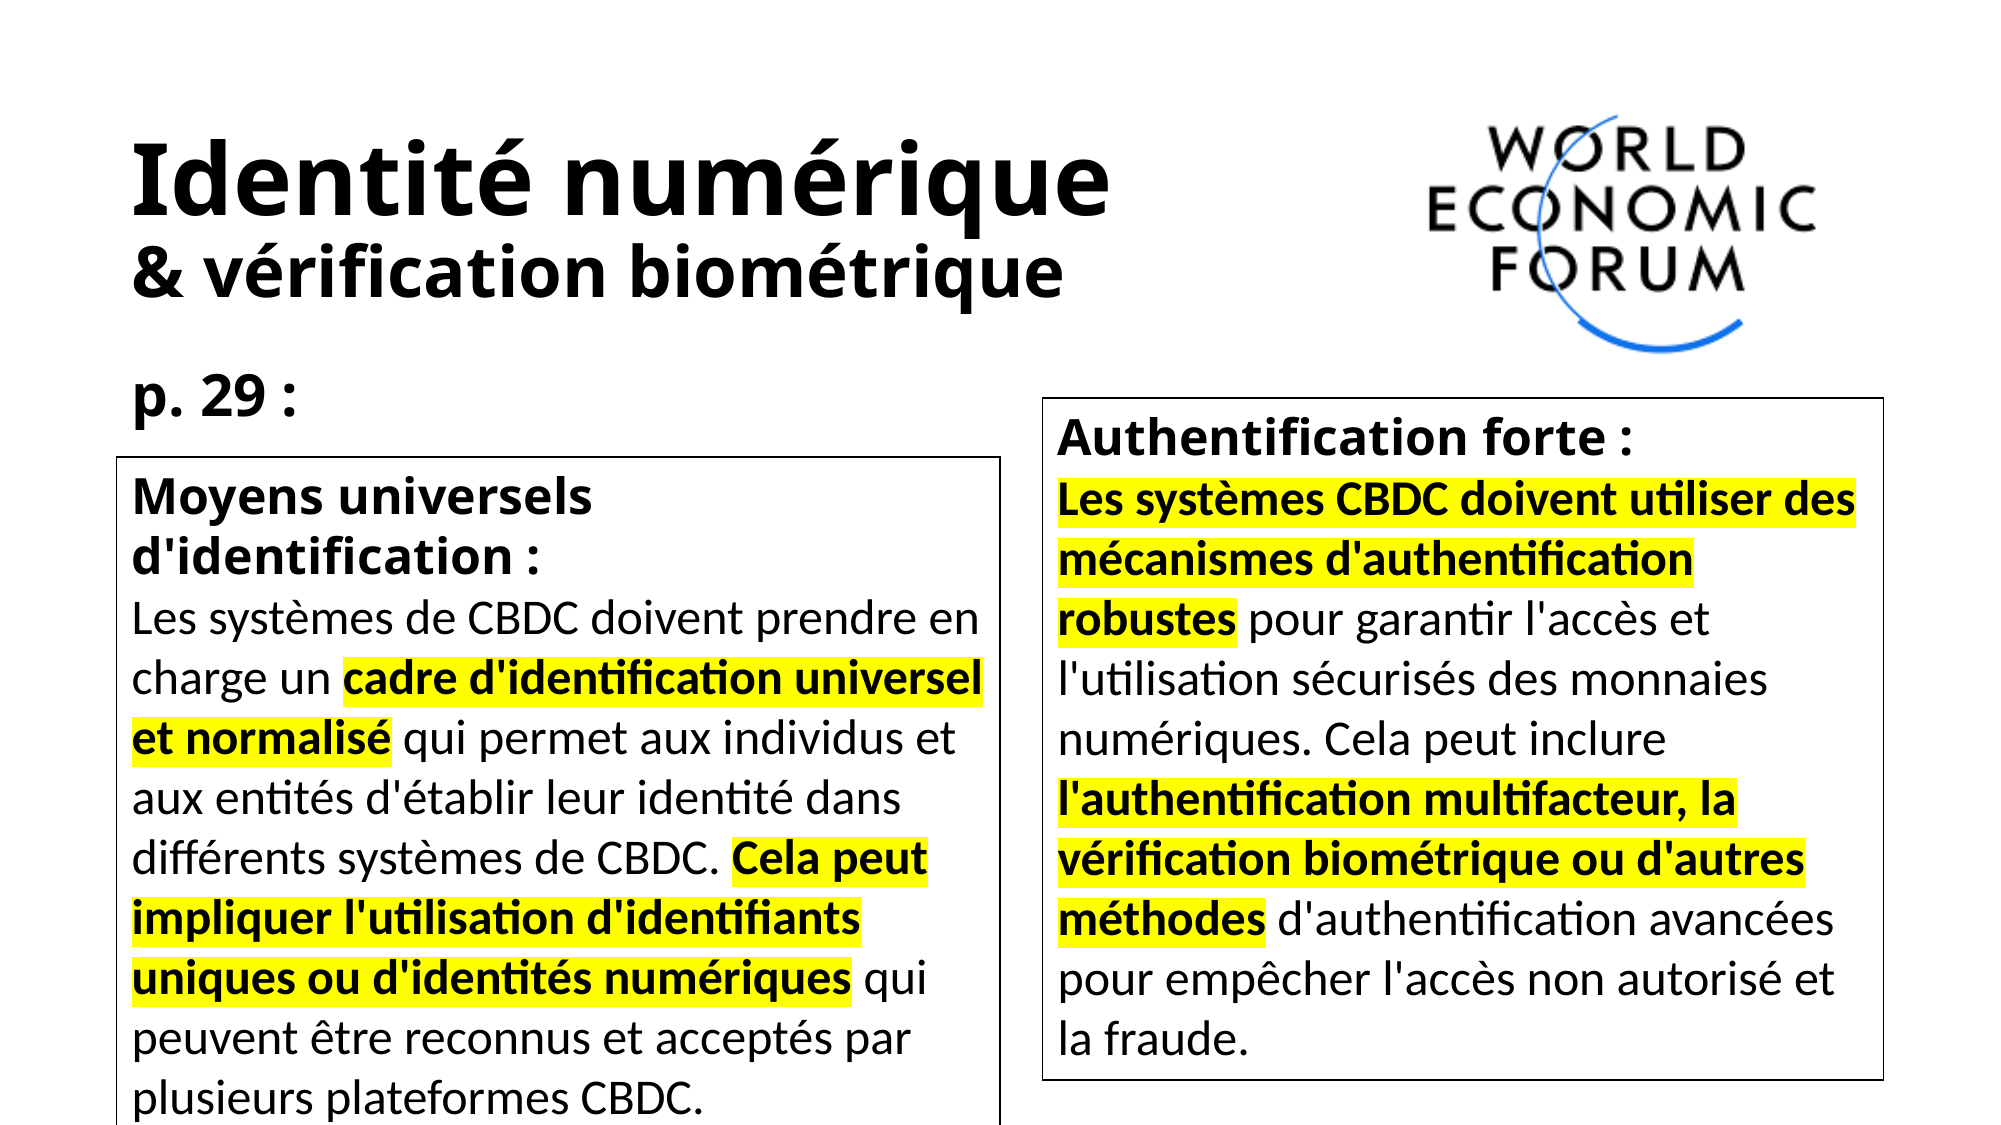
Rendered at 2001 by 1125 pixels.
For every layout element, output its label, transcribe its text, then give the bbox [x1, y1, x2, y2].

picture [1407, 55, 1839, 387]
title Identité numérique & vérification biométrique [116, 112, 1407, 330]
text_box Moyens universels d'identification : Les systèmes de CBDC doivent prendre en charge un cadre d'identification universel et normalisé qui permet aux individus et aux entités d'établir leur identité dans différents systèmes de CBDC. Cela peut impliquer l'utilisation d'identifiants uniques ou d'identités numériques qui peuvent être reconnus et acceptés par plusieurs plateformes CBDC. [116, 456, 1001, 1078]
text_box Authentification forte : Les systèmes CBDC doivent utiliser des mécanismes d'authentification robustes pour garantir l'accès et l'utilisation sécurisés des monnaies numériques. Cela peut inclure l'authentification multifacteur, la vérification biométrique ou d'autres méthodes d'authentification avancées pour empêcher l'accès non autorisé et la fraude. [1042, 398, 1884, 1080]
text_box p. 29 : [116, 350, 359, 437]
